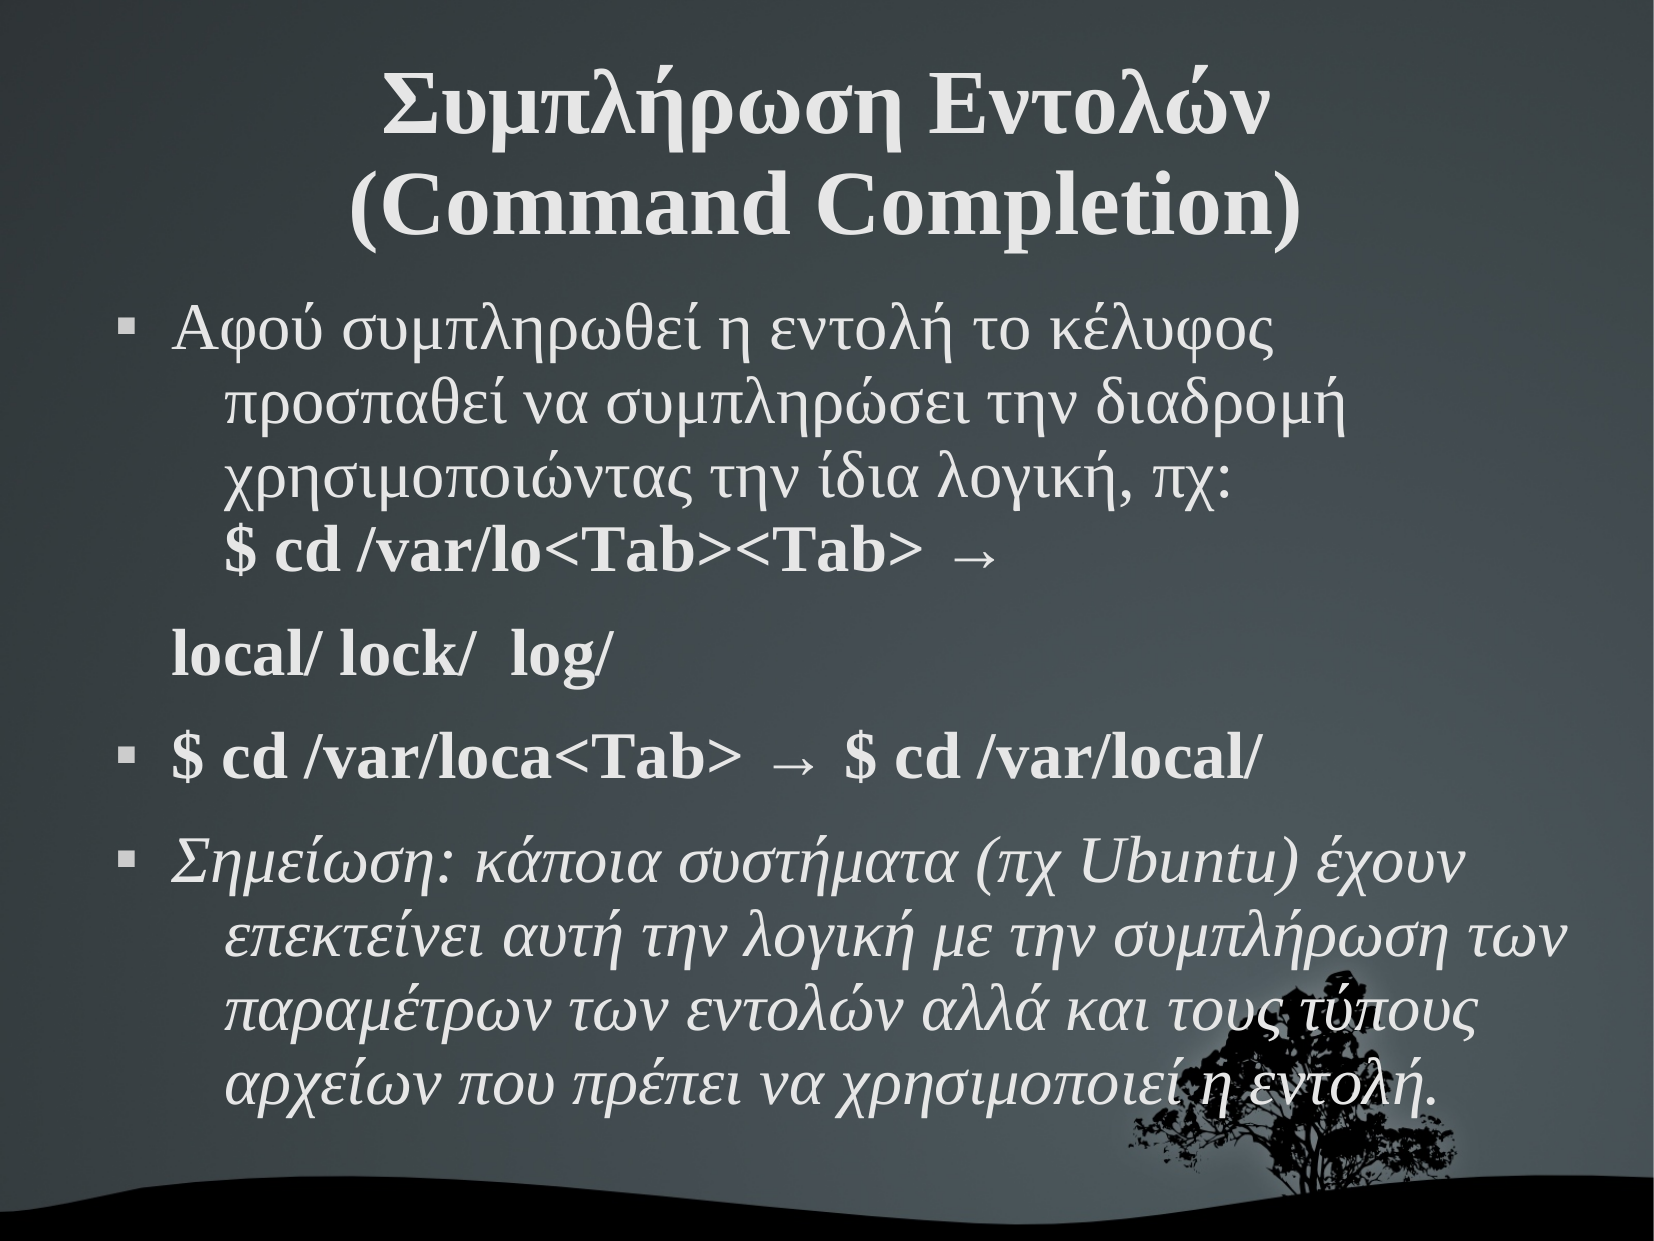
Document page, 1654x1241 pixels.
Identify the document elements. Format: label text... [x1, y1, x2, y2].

list Αφού συμπληρωθεί η εντολή το κέλυφος προσπαθεί να συμπληρώσει την διαδρομή χρησιμοποιώντας την ίδια λογική, πχ: $ cd /var/lo<Tab><Tab> → local/ lock/ log/ $ cd /var/loca<Tab> → $ cd /var/local/ Σημείωση: κάποια συστήματα (πχ Ubuntu) έχουν επεκτείνει αυτή την λογική με την συμπλήρωση των παραμέτρων των εντολών αλλά και τους τύπους αρχείων που πρέπει να χρησιμοποιεί η εντολή. [82, 290, 1571, 1241]
picture [0, 0, 1654, 1241]
title Συμπλήρωση Εντολών (Command Completion) [82, 19, 1571, 287]
